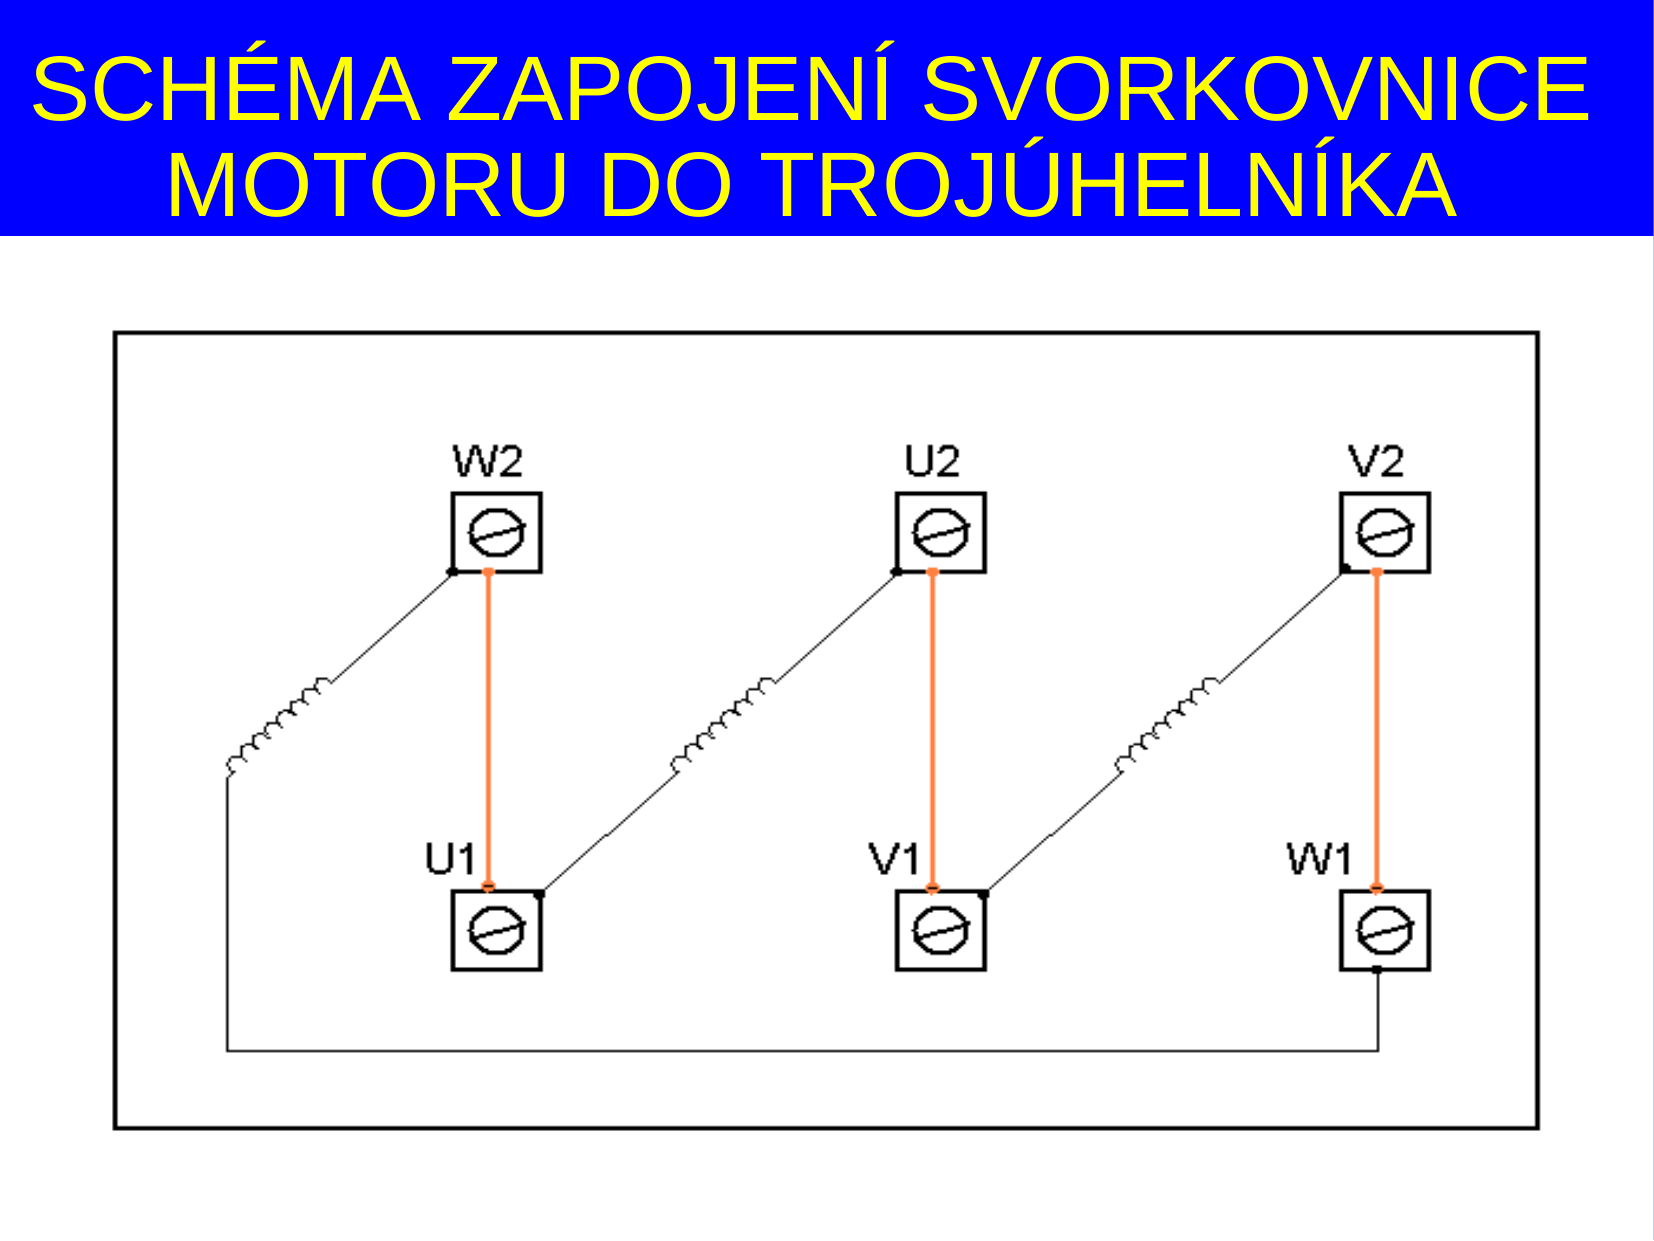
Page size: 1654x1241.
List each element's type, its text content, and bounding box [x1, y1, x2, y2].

title SCHÉMA ZAPOJENÍ SVORKOVNICE MOTORU DO TROJÚHELNÍKA [0, 29, 1624, 234]
picture [0, 236, 1654, 1241]
